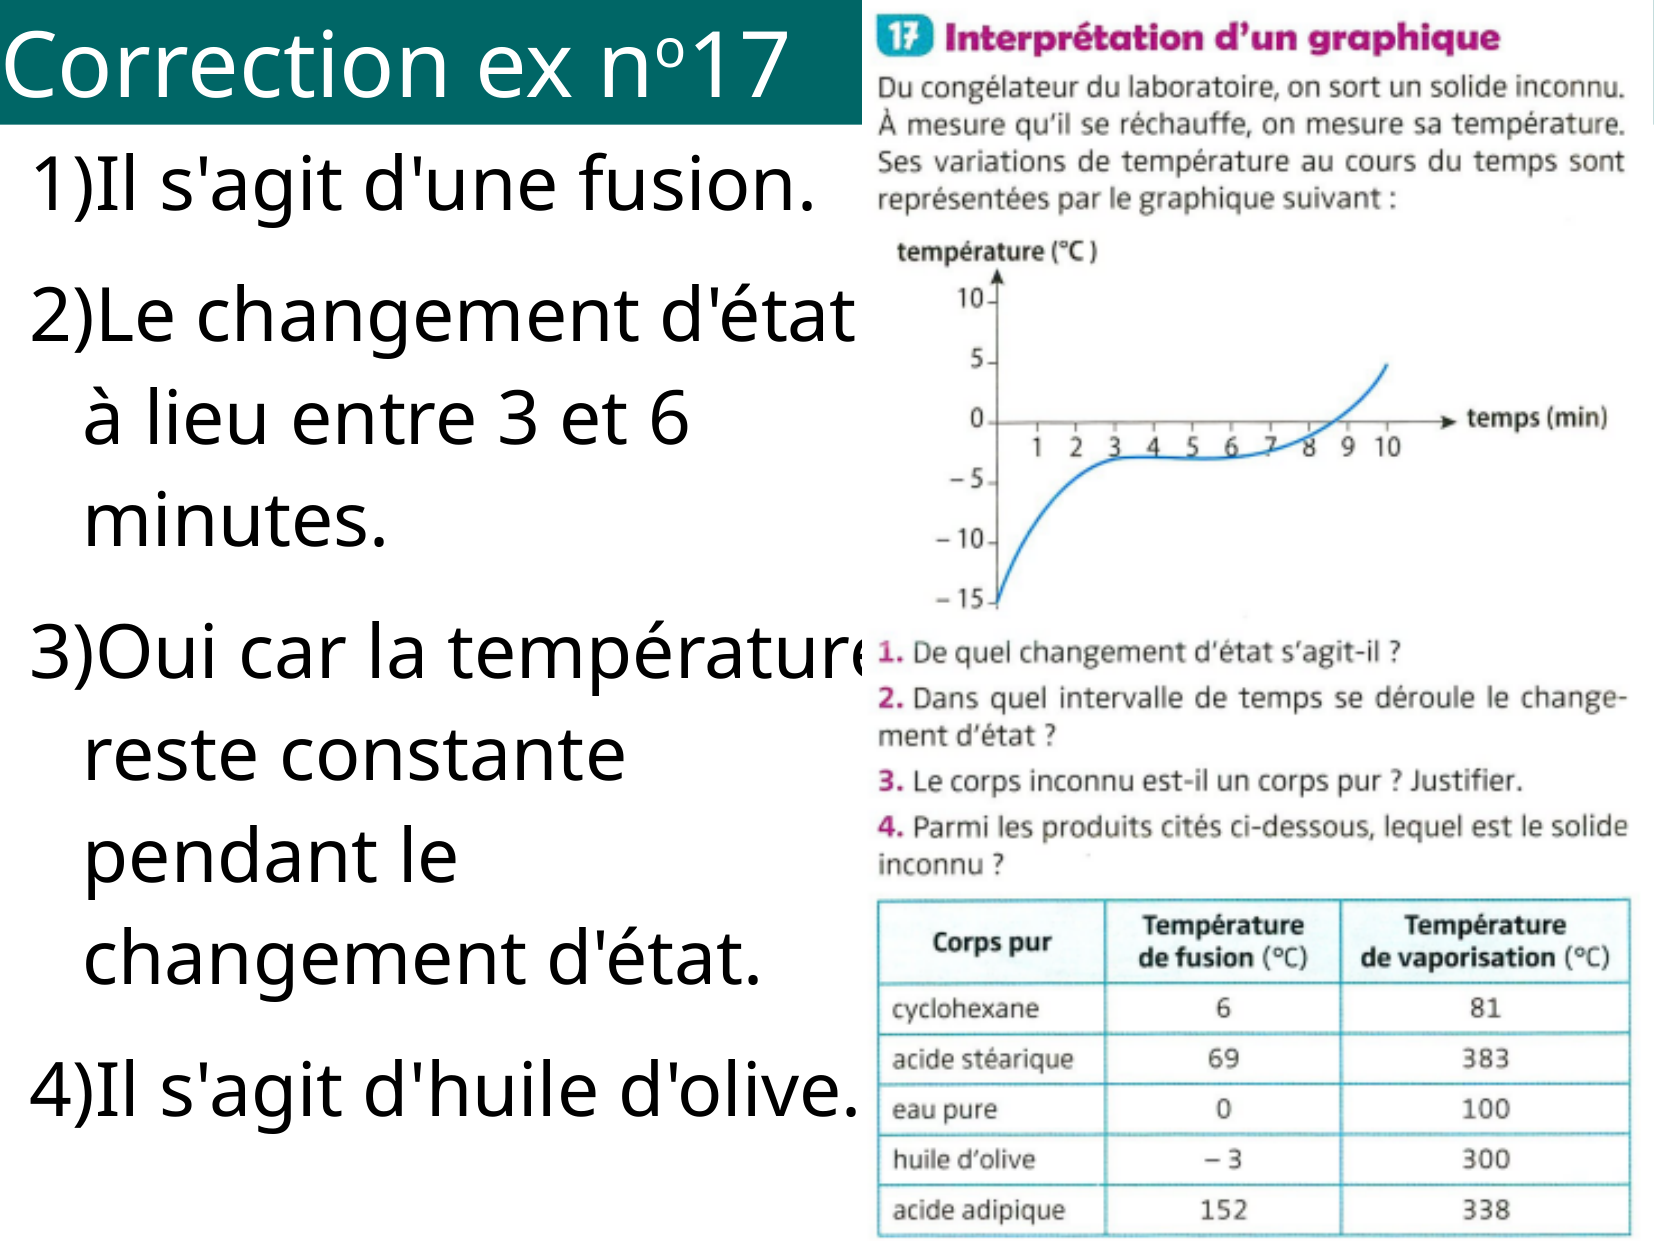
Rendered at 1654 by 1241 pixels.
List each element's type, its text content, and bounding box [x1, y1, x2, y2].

list Il s'agit d'une fusion. Le changement d'état à lieu entre 3 et 6 minutes. Oui car la température reste constante pendant le changement d'état. Il s'agit d'huile d'olive. [11, 129, 862, 1229]
picture [862, 0, 1654, 1241]
title Correction ex no17 [0, 8, 862, 116]
